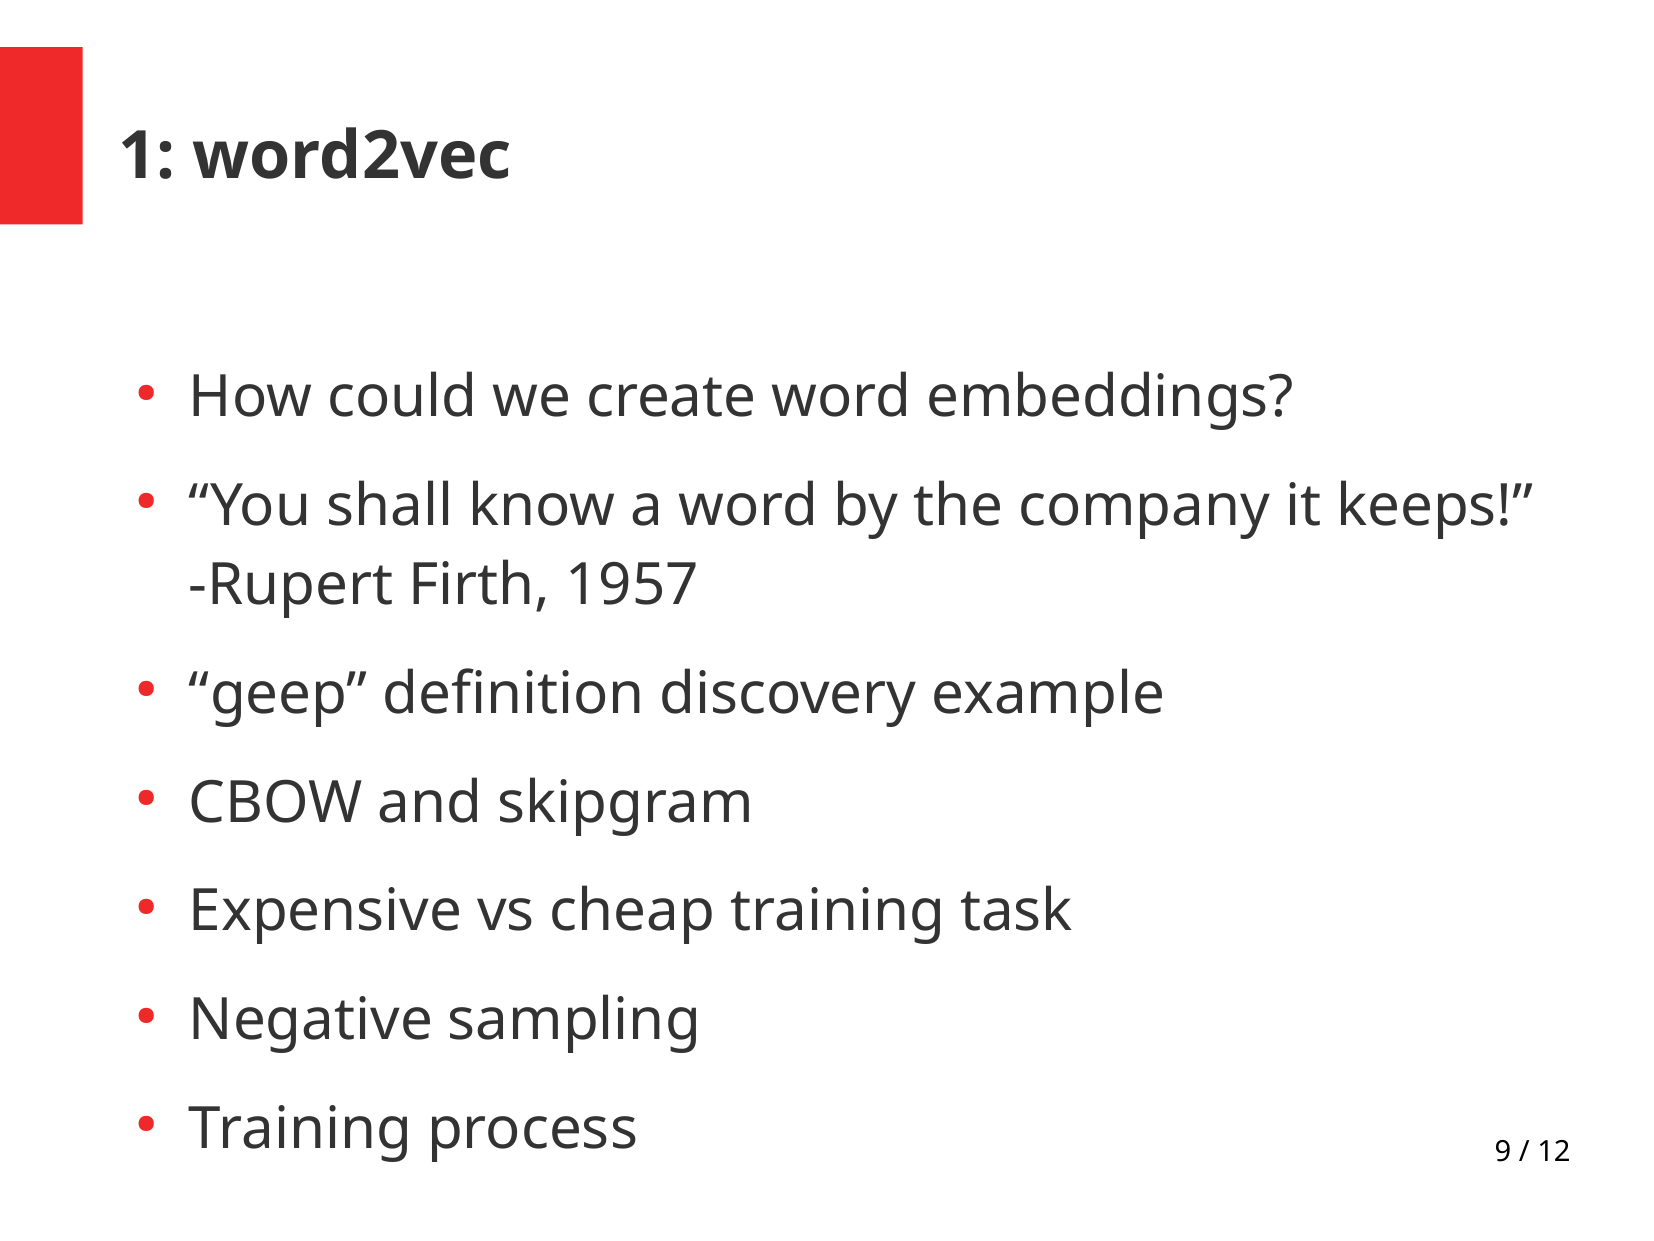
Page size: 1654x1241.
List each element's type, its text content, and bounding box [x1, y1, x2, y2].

title 1: word2vec [118, 49, 1571, 257]
list How could we create word embeddings? “You shall know a word by the company it keeps!” -Rupert Firth, 1957 “geep” definition discovery example CBOW and skipgram Expensive vs cheap training task Negative sampling Training process [118, 354, 1536, 1074]
